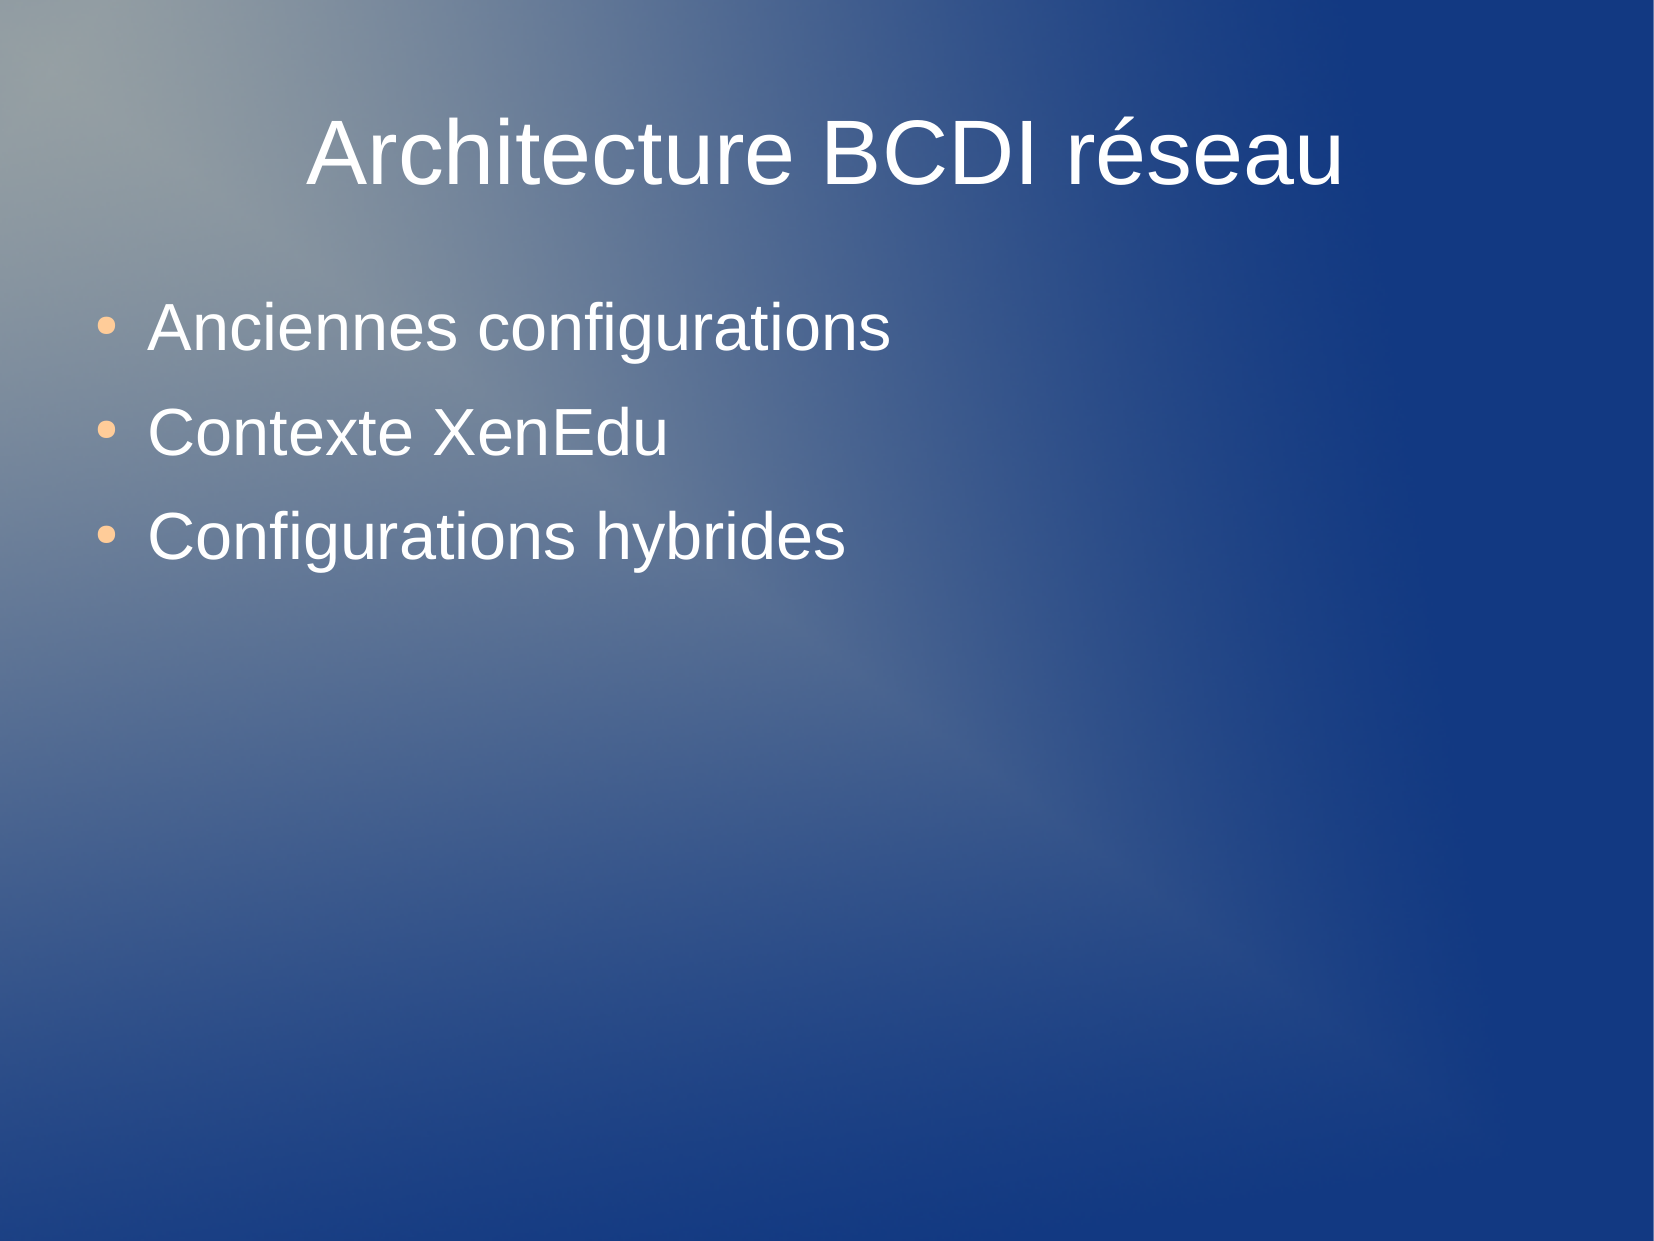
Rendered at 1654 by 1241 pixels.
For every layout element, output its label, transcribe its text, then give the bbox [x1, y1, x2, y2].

picture [0, 0, 1654, 1241]
list Anciennes configurations Contexte XenEdu Configurations hybrides [76, 290, 1565, 1010]
title Architecture BCDI réseau [82, 49, 1571, 257]
